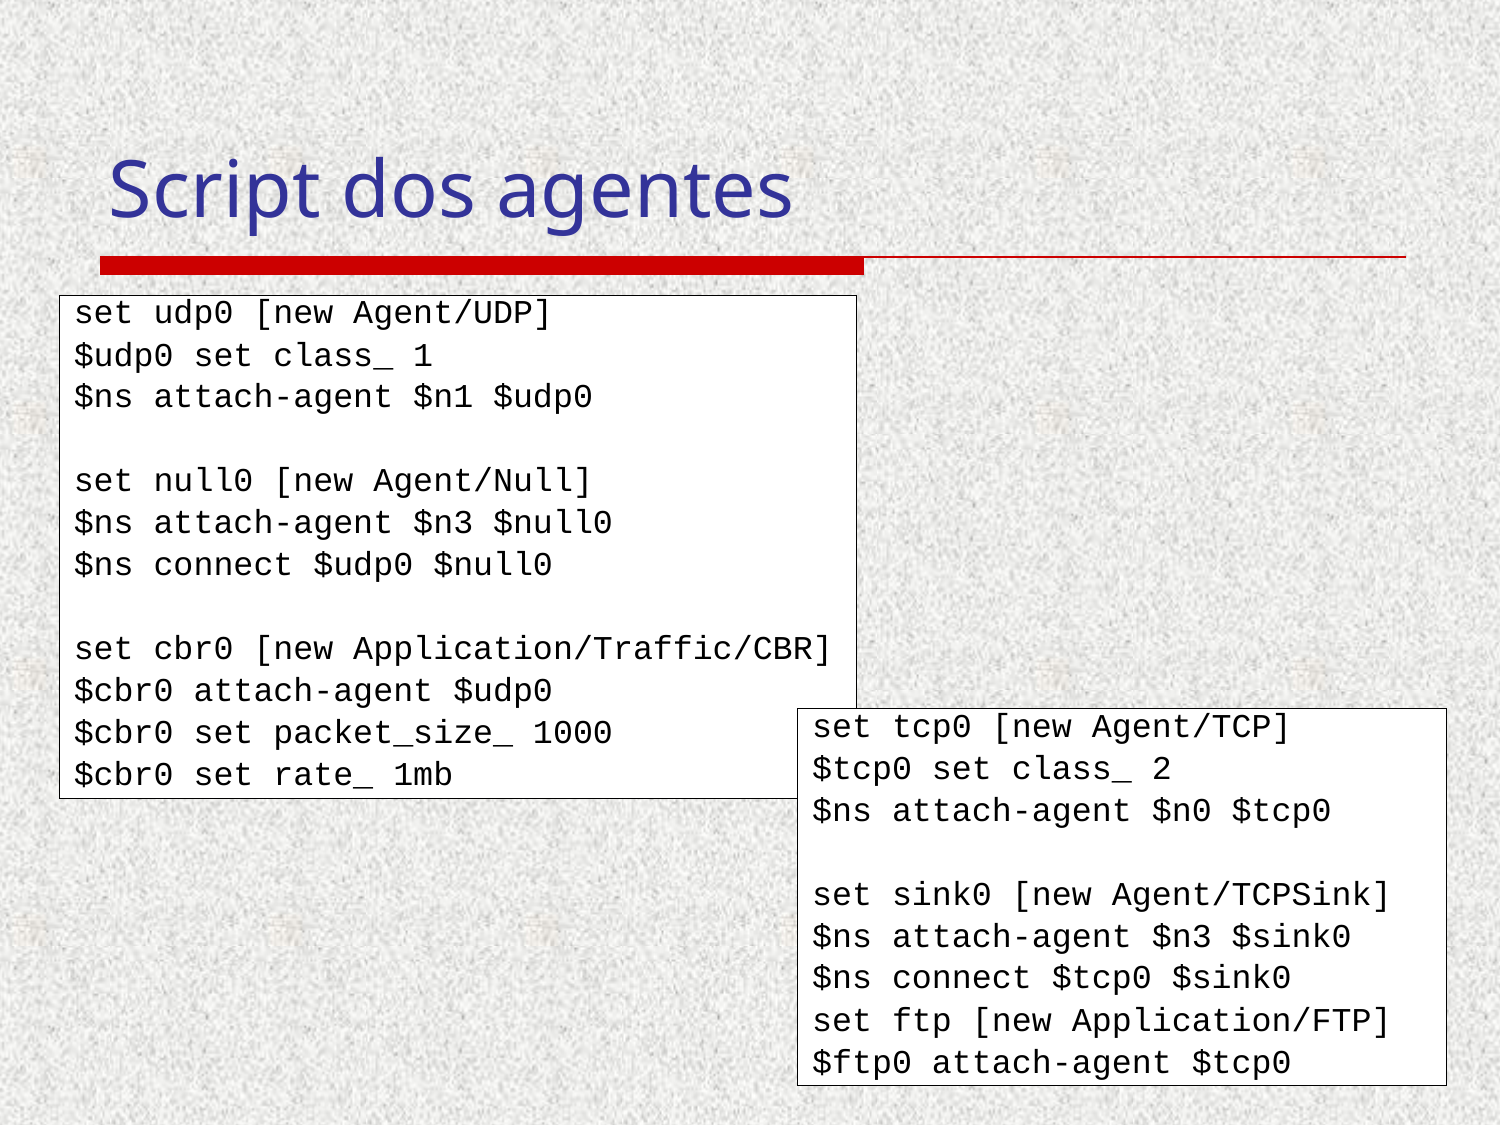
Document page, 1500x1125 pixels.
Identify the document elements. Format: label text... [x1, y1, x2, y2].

title Script dos agentes [94, 20, 1406, 249]
picture [0, 0, 1500, 1125]
text_box set tcp0 [new Agent/TCP] $tcp0 set class_ 2 $ns attach-agent $n0 $tcp0 set sink0 [new Agent/TCPSink] $ns attach-agent $n3 $sink0 $ns connect $tcp0 $sink0 set ftp [new Application/FTP] $ftp0 attach-agent $tcp0 [797, 708, 1447, 1084]
text_box set udp0 [new Agent/UDP] $udp0 set class_ 1 $ns attach-agent $n1 $udp0 set null0 [new Agent/Null] $ns attach-agent $n3 $null0 $ns connect $udp0 $null0 set cbr0 [new Application/Traffic/CBR] $cbr0 attach-agent $udp0 $cbr0 set packet_size_ 1000 $cbr0 set rate_ 1mb [59, 295, 857, 799]
